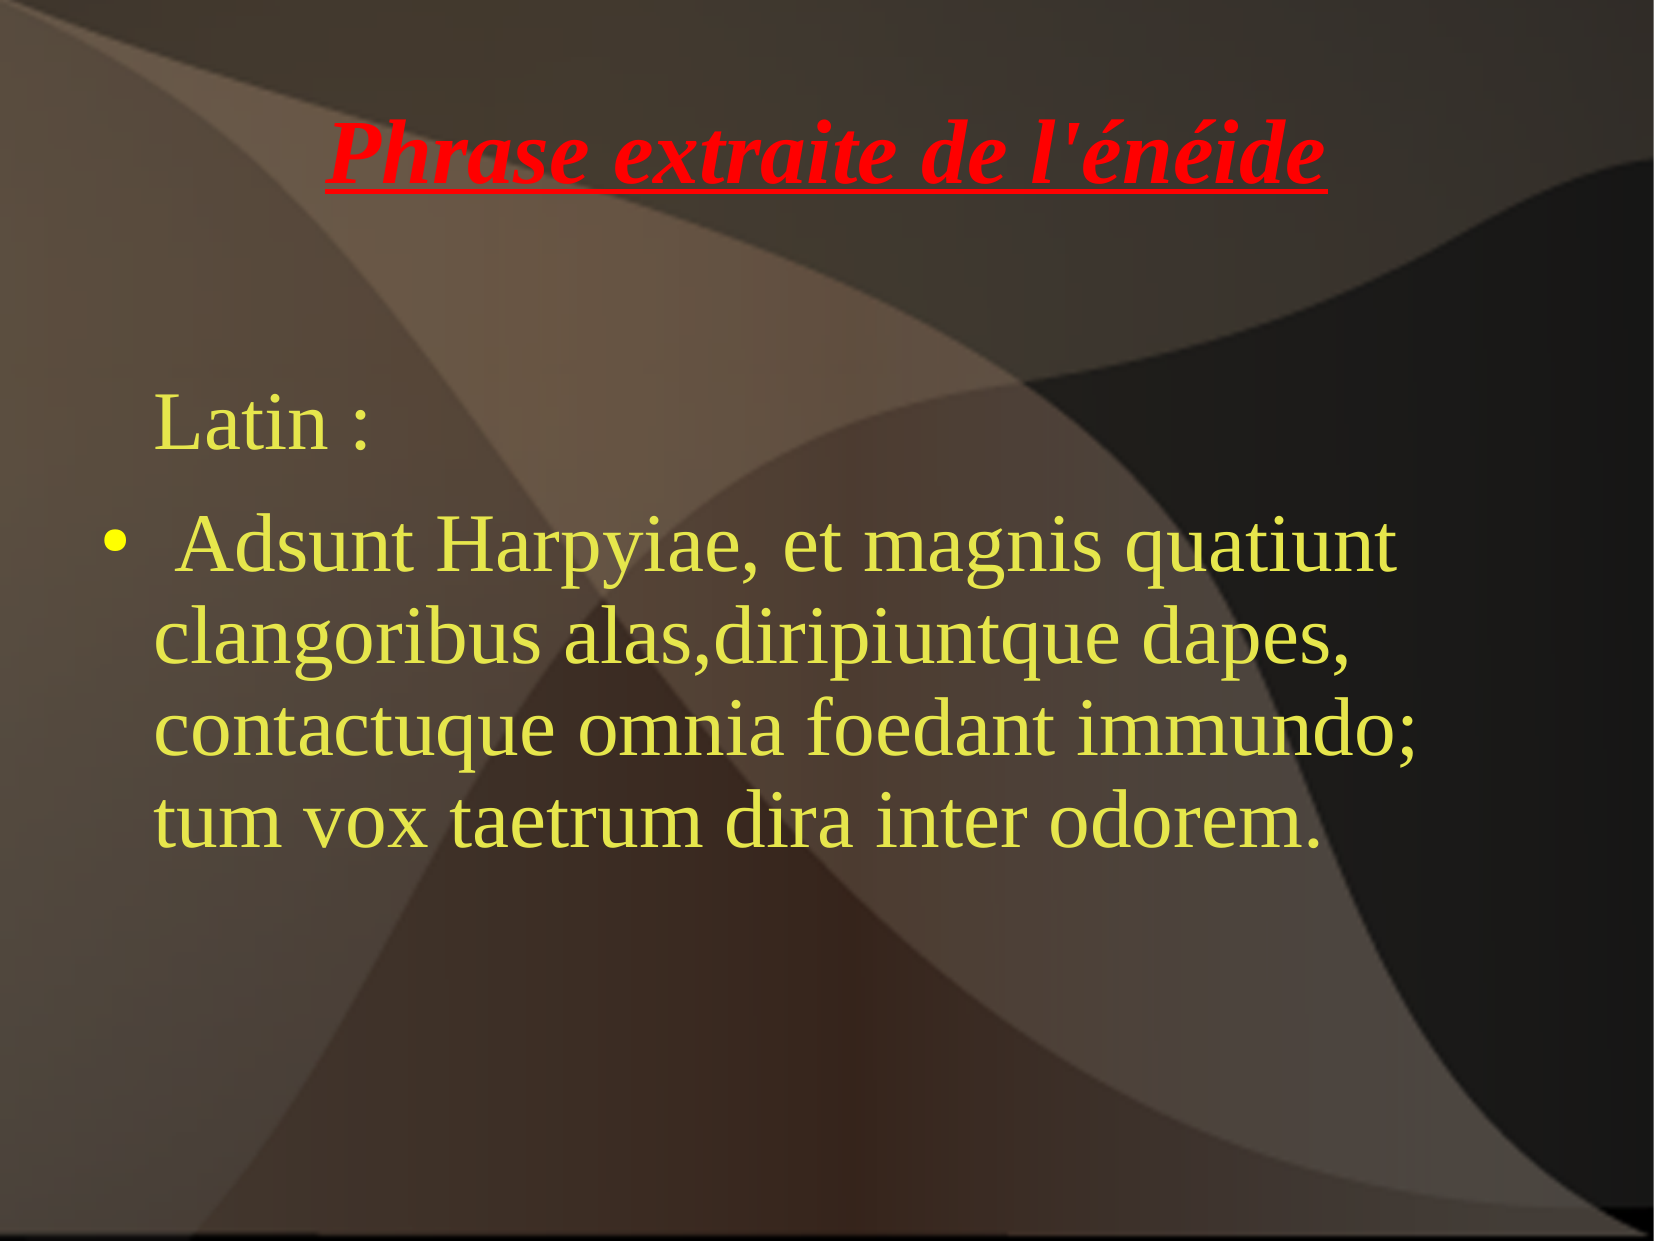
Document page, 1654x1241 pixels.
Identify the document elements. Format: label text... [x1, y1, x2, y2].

list Latin : Adsunt Harpyiae, et magnis quatiunt clangoribus alas,diripiuntque dapes, contactuque omnia foedant immundo; tum vox taetrum dira inter odorem. [82, 290, 1571, 1094]
title Phrase extraite de l'énéide [82, 49, 1571, 257]
picture [0, 0, 1654, 1241]
